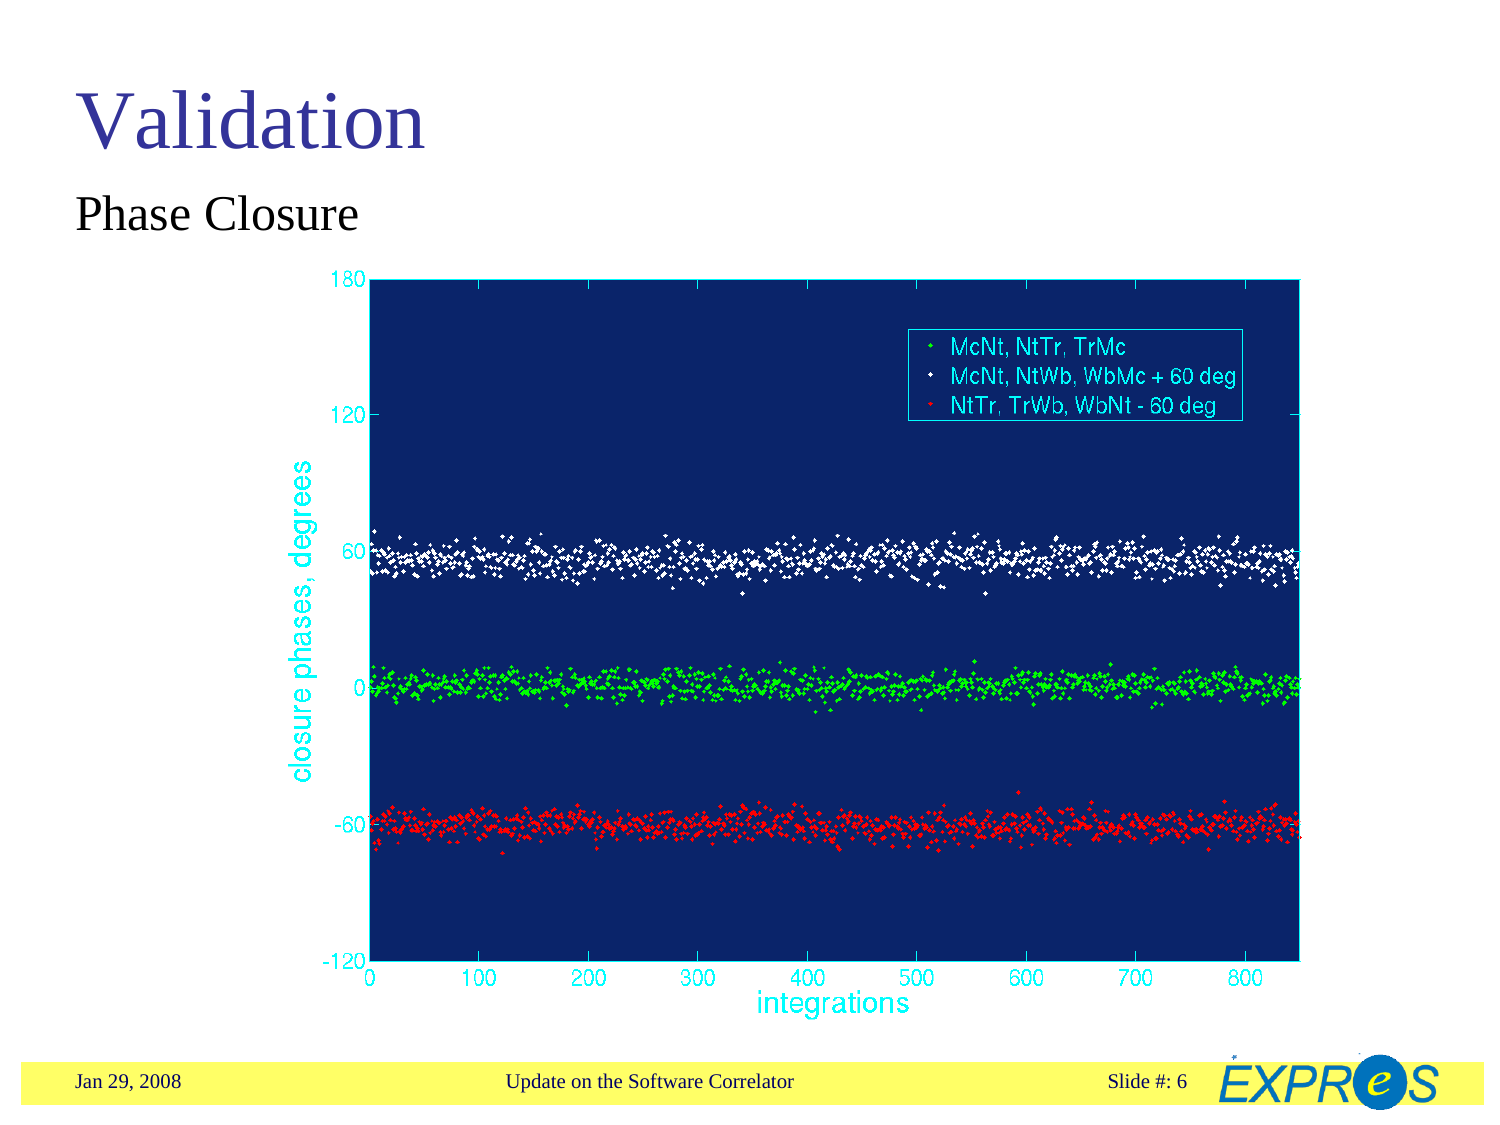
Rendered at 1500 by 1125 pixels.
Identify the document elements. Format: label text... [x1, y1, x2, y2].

list Phase Closure [75, 187, 1426, 1038]
picture [21, 993, 1500, 1113]
title Validation [75, 70, 1426, 172]
